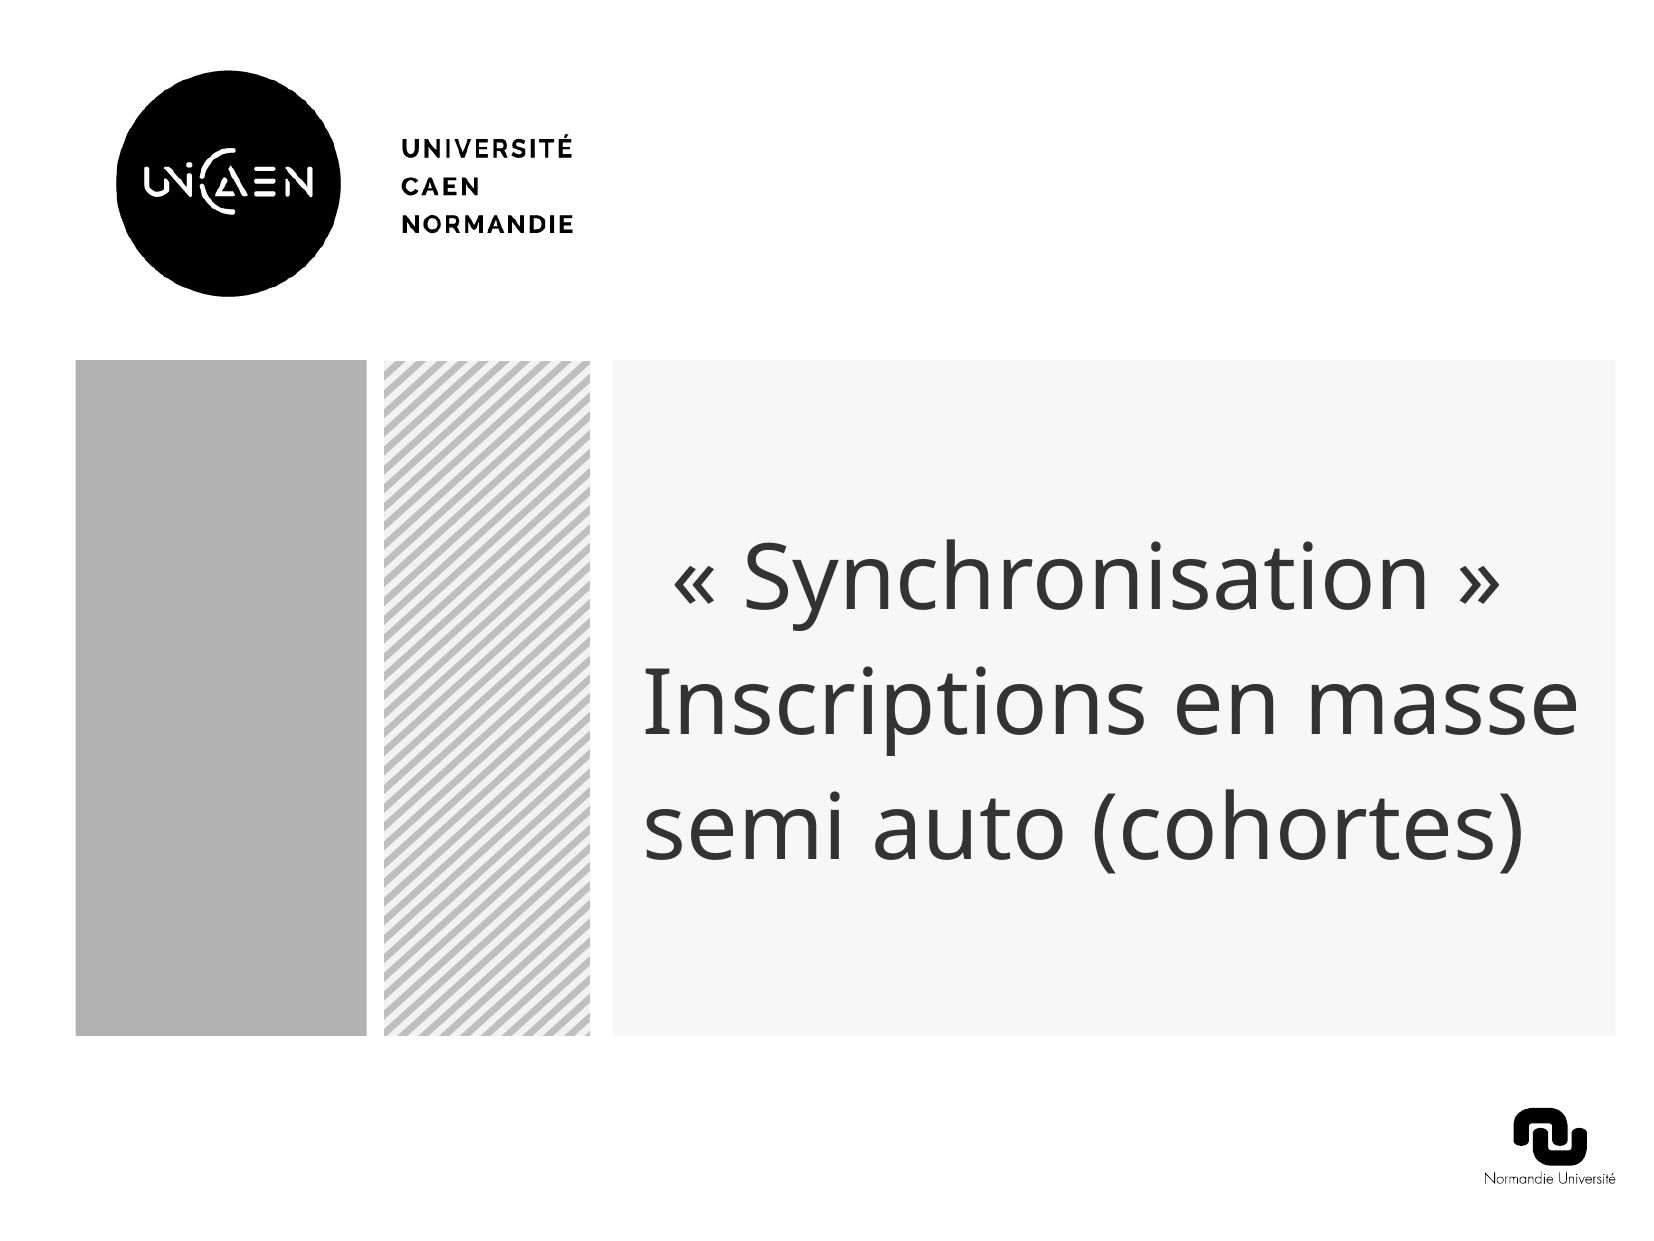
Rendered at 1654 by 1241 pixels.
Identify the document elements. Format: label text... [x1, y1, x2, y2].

title « Synchronisation » Inscriptions en masse semi auto (cohortes) [612, 360, 1619, 1038]
picture [69, 20, 351, 347]
picture [383, 20, 592, 347]
